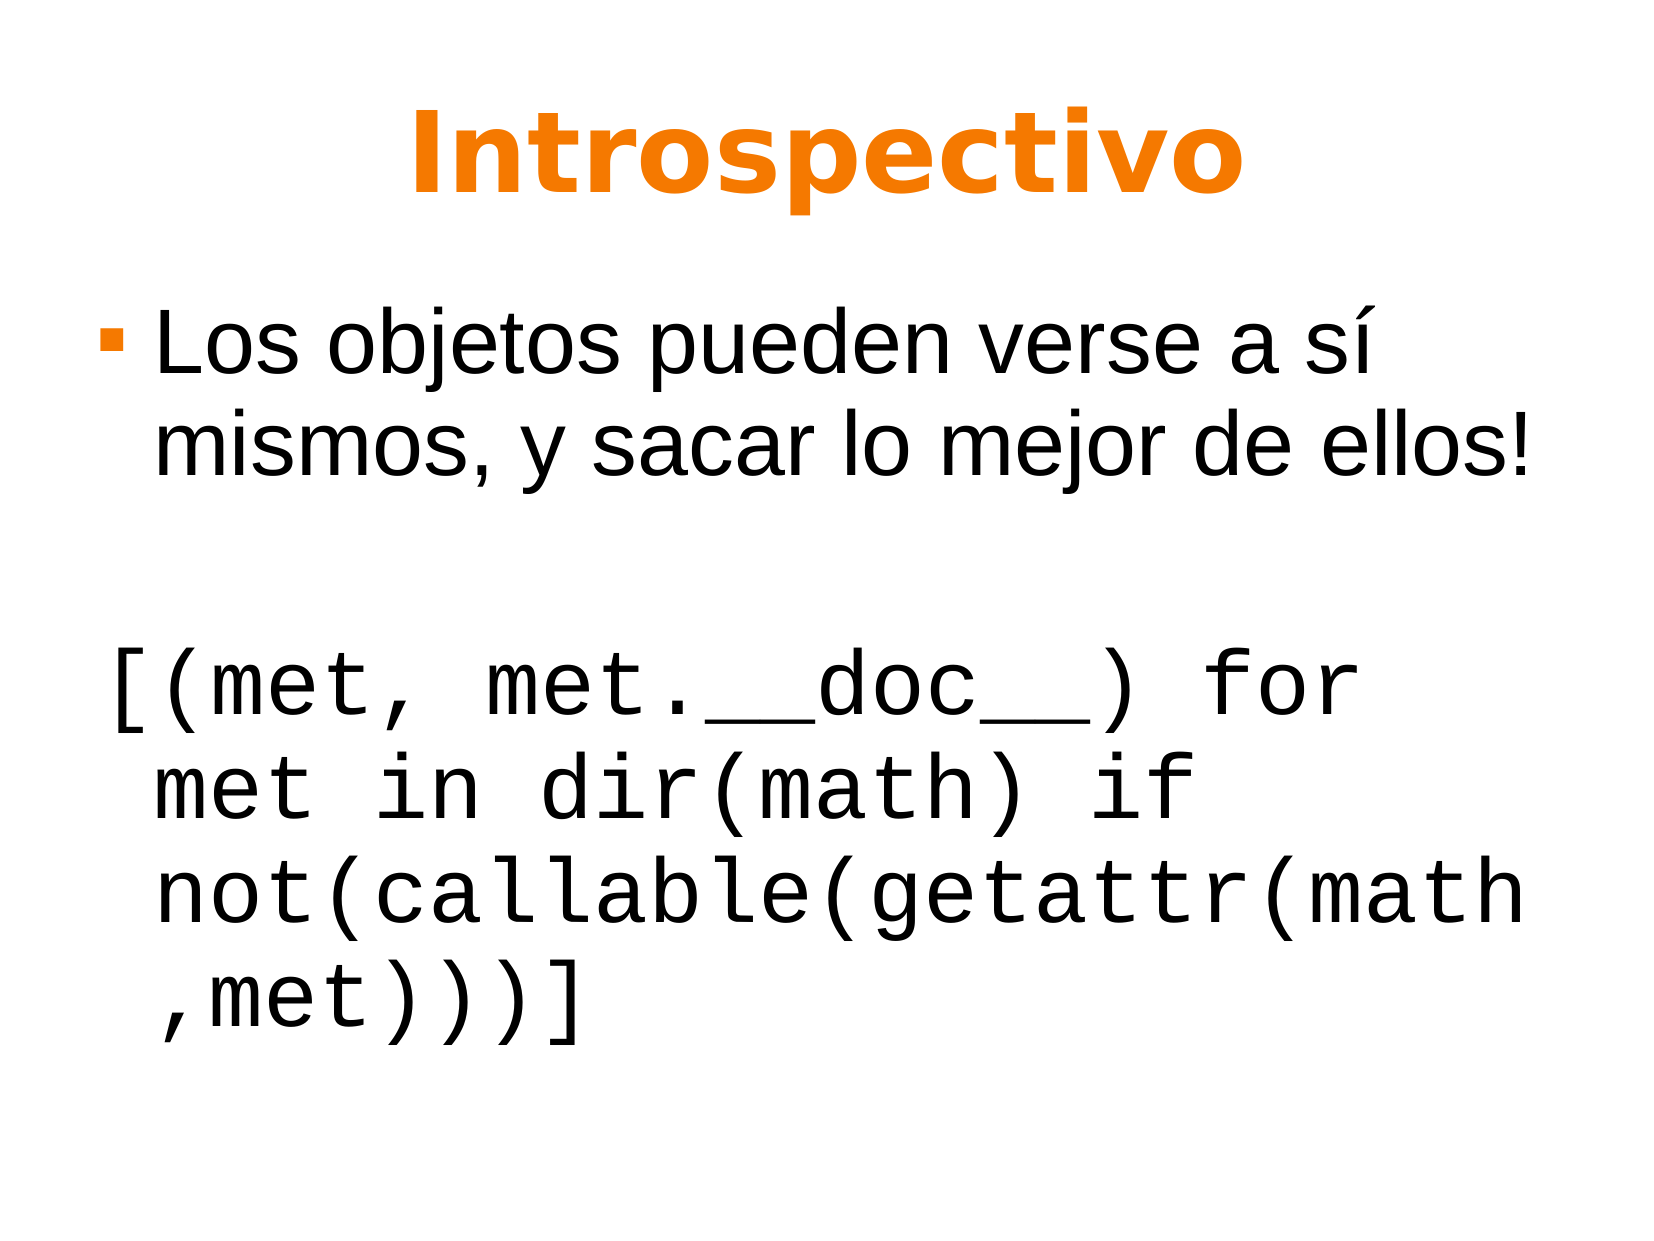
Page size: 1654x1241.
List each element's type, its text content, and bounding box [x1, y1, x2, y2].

list Los objetos pueden verse a sí mismos, y sacar lo mejor de ellos! [(met, met.__doc__) for met in dir(math) if not(callable(getattr(math,met)))] [82, 290, 1571, 1109]
title Introspectivo [82, 56, 1571, 250]
